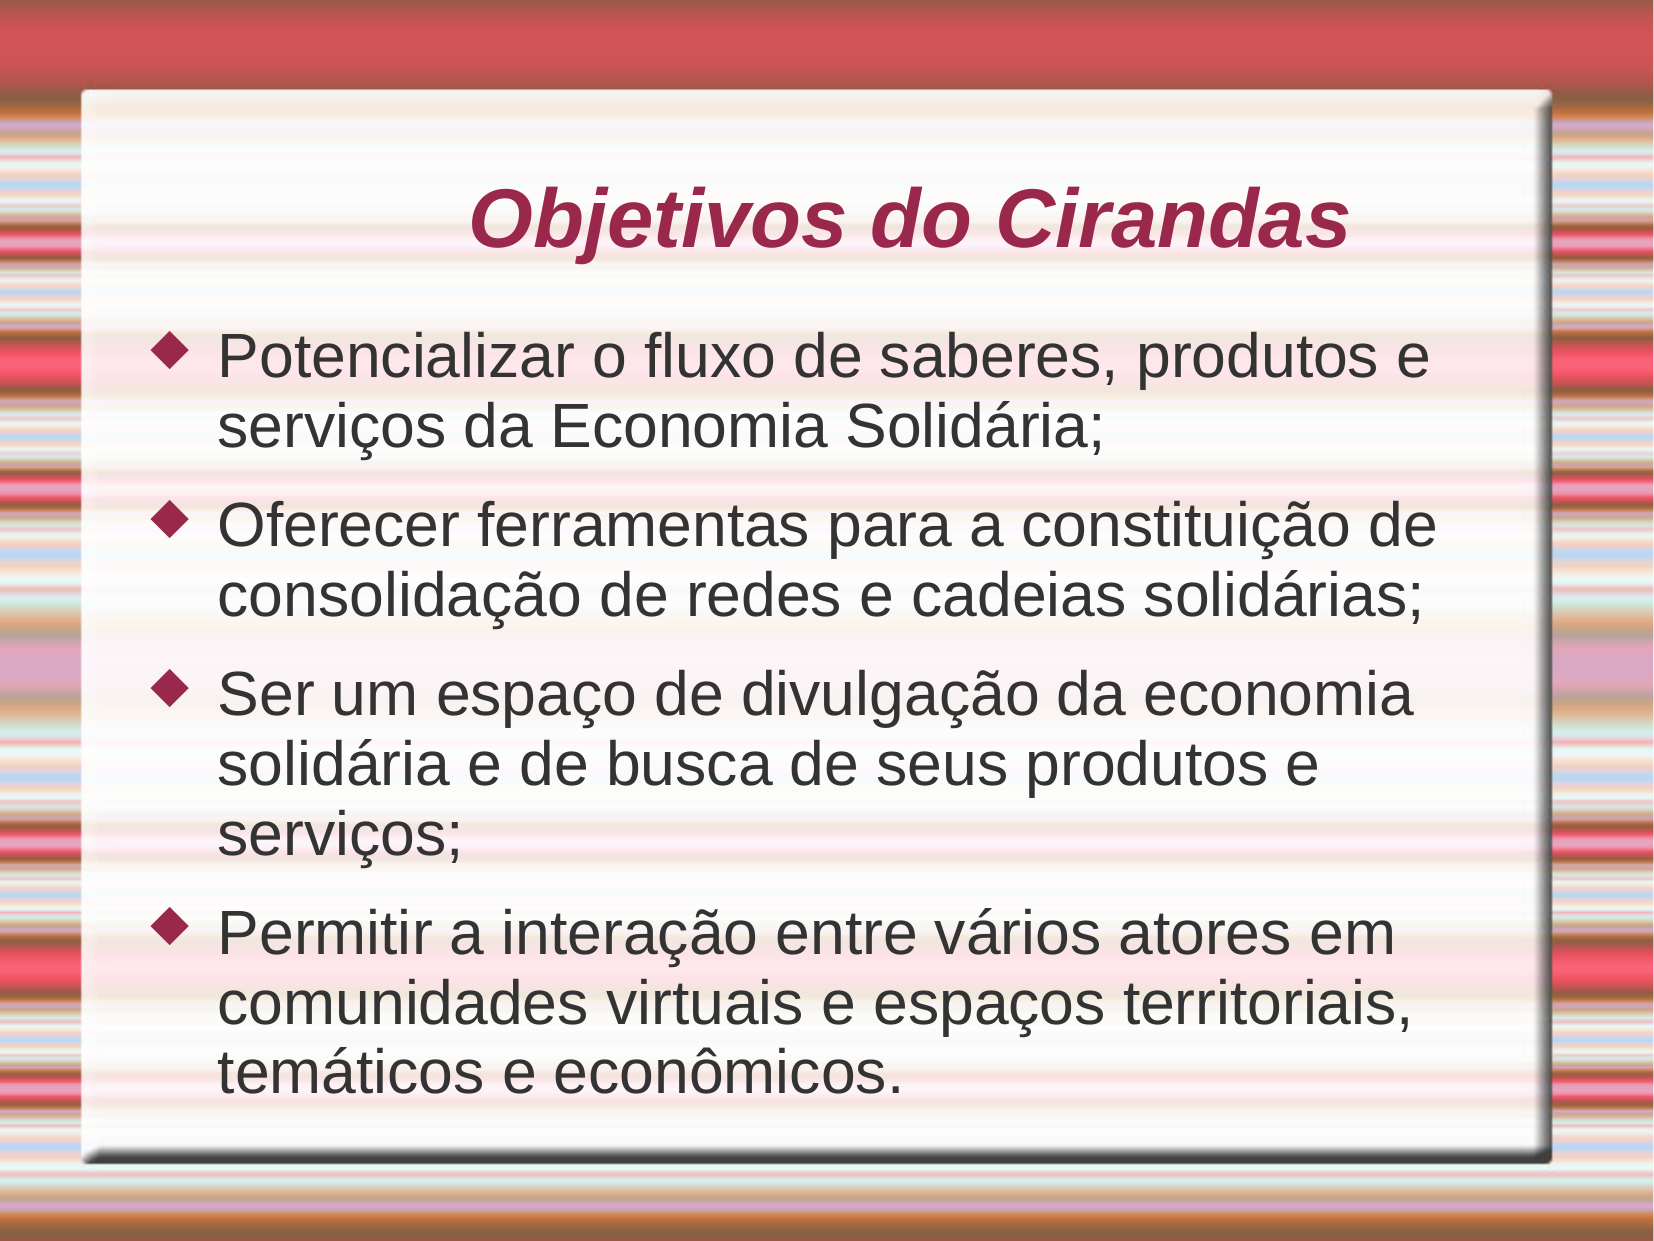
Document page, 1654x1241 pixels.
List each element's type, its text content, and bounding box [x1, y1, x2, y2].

list Potencializar o fluxo de saberes, produtos e serviços da Economia Solidária; Oferecer ferramentas para a constituição de consolidação de redes e cadeias solidárias; Ser um espaço de divulgação da economia solidária e de busca de seus produtos e serviços; Permitir a interação entre vários atores em comunidades virtuais e espaços territoriais, temáticos e econômicos. [134, 321, 1516, 1105]
picture [0, 0, 1654, 1241]
title Objetivos do Cirandas [204, 114, 1617, 322]
